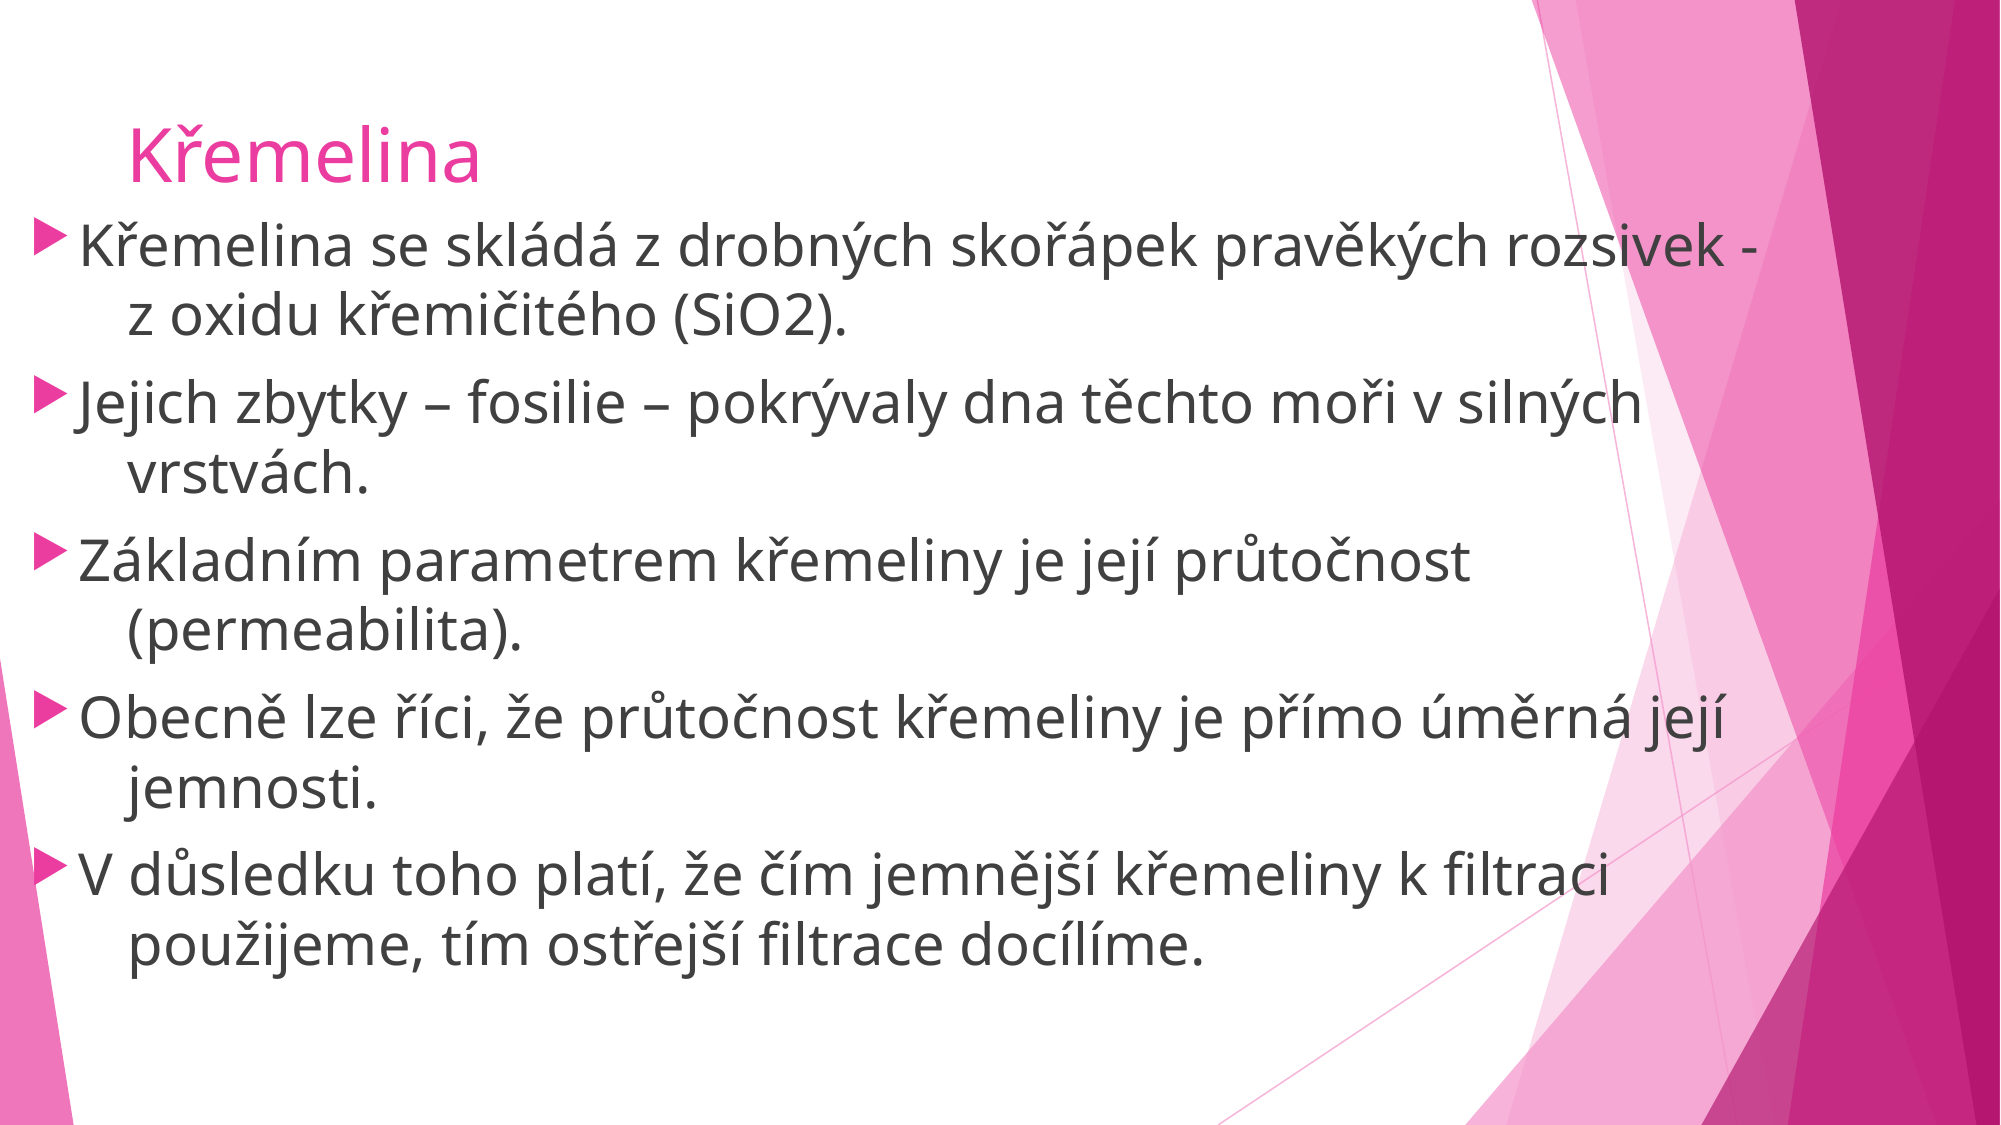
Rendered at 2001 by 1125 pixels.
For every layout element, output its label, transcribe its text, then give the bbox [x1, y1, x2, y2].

title Křemelina [111, 99, 1522, 200]
list Křemelina se skládá z drobných skořápek pravěkých rozsivek - z oxidu křemičitého (SiO2). Jejich zbytky – fosilie – pokrývaly dna těchto moři v silných vrstvách. Základním parametrem křemeliny je její průtočnost (permeabilita). Obecně lze říci, že průtočnost křemeliny je přímo úměrná její jemnosti. V důsledku toho platí, že čím jemnější křemeliny k filtraci použijeme, tím ostřejší filtrace docílíme. [14, 200, 1798, 992]
